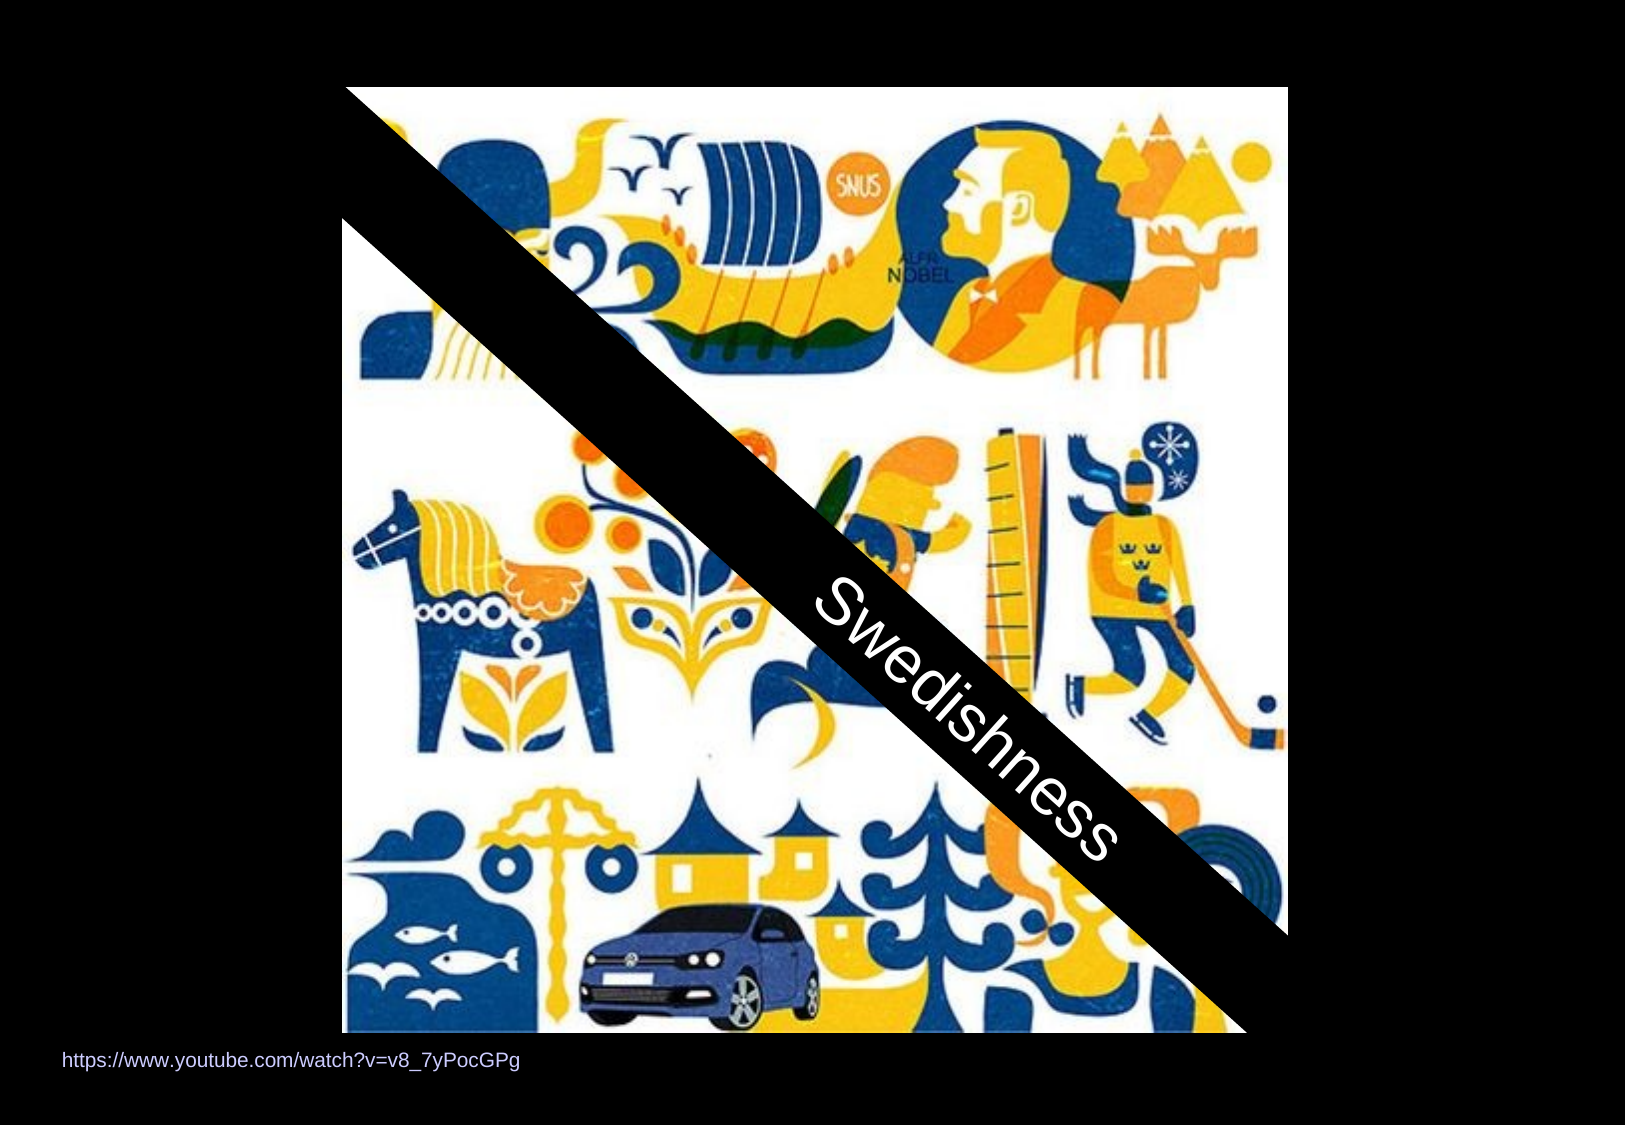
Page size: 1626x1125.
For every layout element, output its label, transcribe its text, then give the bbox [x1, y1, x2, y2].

text_box https://www.youtube.com/watch?v=v8_7yPocGPg [47, 1039, 901, 1105]
picture [342, 219, 1246, 1033]
picture [347, 87, 1288, 934]
picture [1204, 838, 1218, 842]
text_box Swedishness [261, 71, 1365, 1079]
